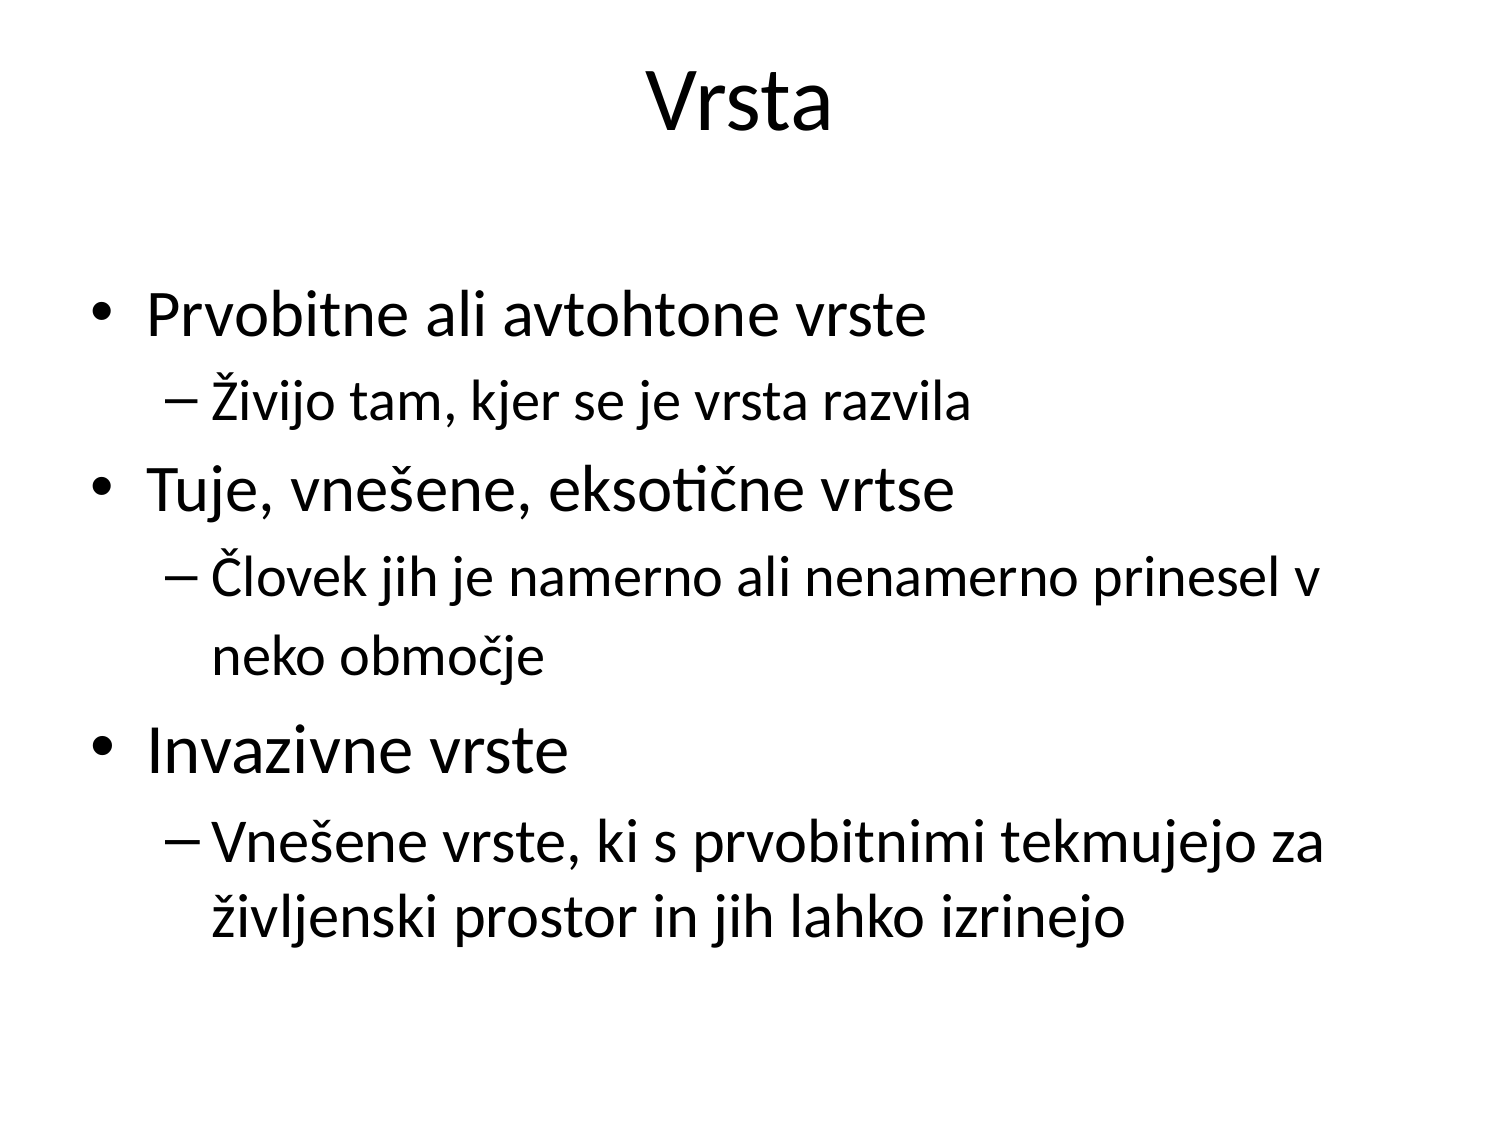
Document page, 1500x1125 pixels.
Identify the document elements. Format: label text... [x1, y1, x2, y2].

list Prvobitne ali avtohtone vrste Živijo tam, kjer se je vrsta razvila Tuje, vnešene, eksotične vrtse Človek jih je namerno ali nenamerno prinesel v neko območje Invazivne vrste Vnešene vrste, ki s prvobitnimi tekmujejo za življenski prostor in jih lahko izrinejo [75, 262, 1425, 1005]
title Vrsta [64, 0, 1415, 188]
